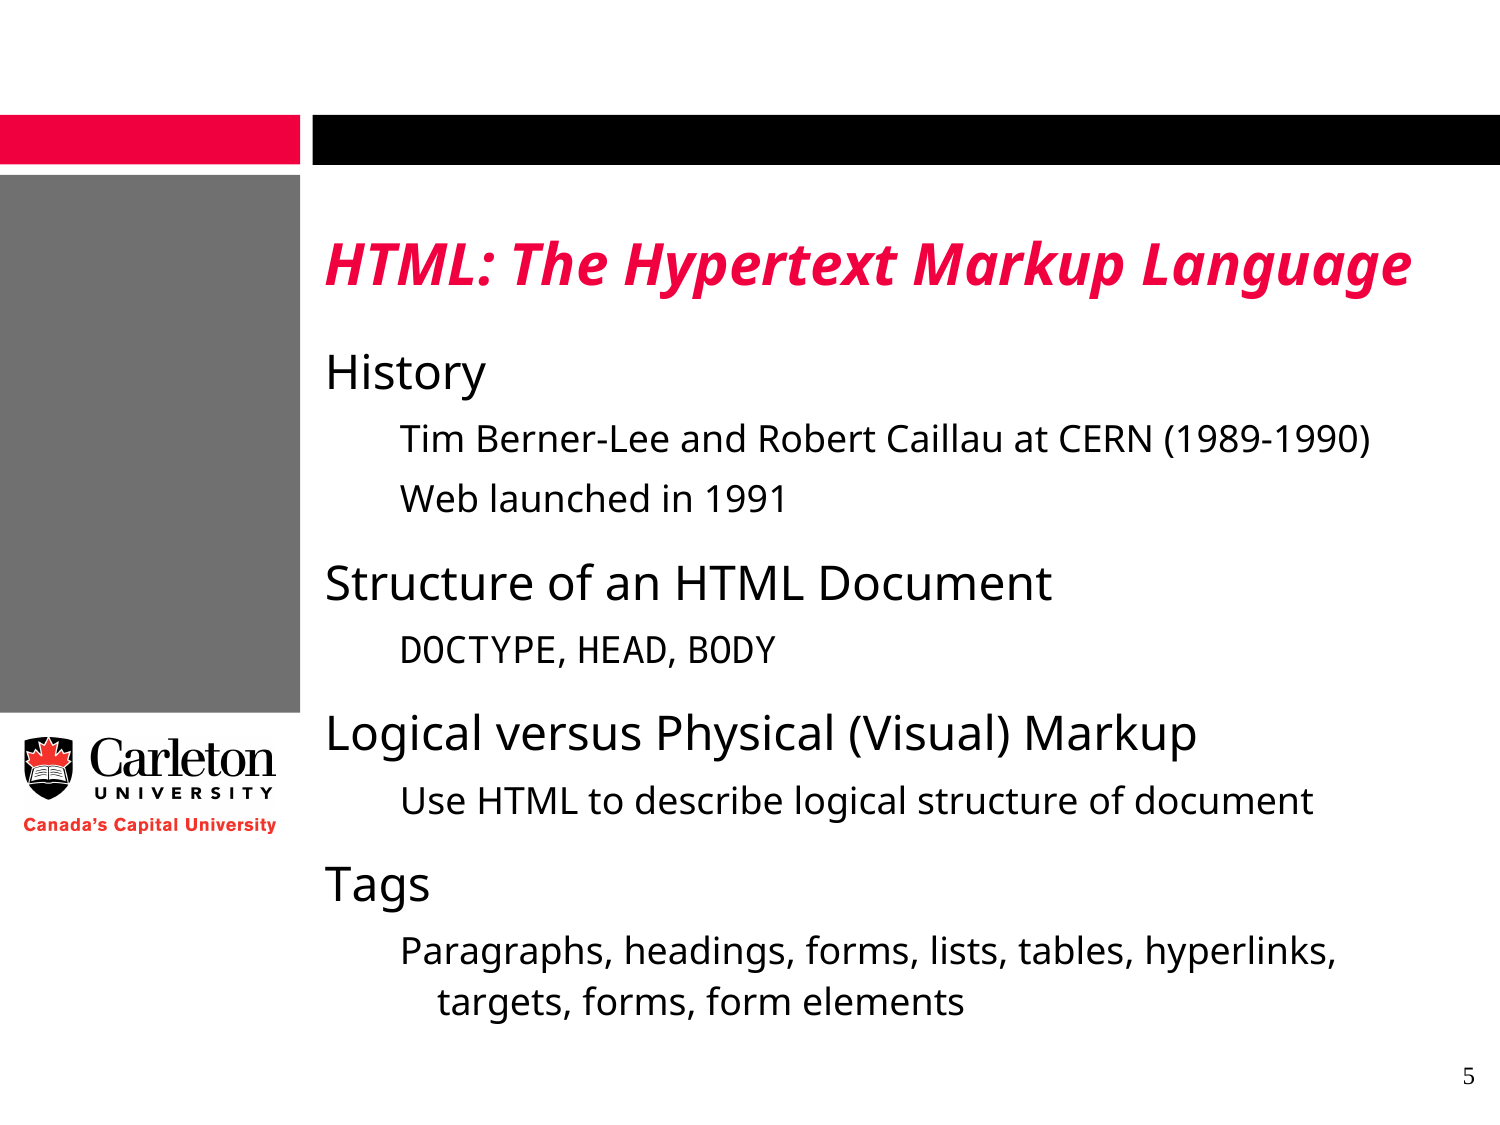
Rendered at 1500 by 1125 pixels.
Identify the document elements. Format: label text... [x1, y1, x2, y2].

list History Tim Berner-Lee and Robert Caillau at CERN (1989-1990) Web launched in 1991 Structure of an HTML Document DOCTYPE, HEAD, BODY Logical versus Physical (Visual) Markup Use HTML to describe logical structure of document Tags Paragraphs, headings, forms, lists, tables, hyperlinks, targets, forms, form elements [324, 324, 1450, 1036]
title HTML: The Hypertext Markup Language [324, 194, 1450, 324]
picture [24, 737, 276, 834]
